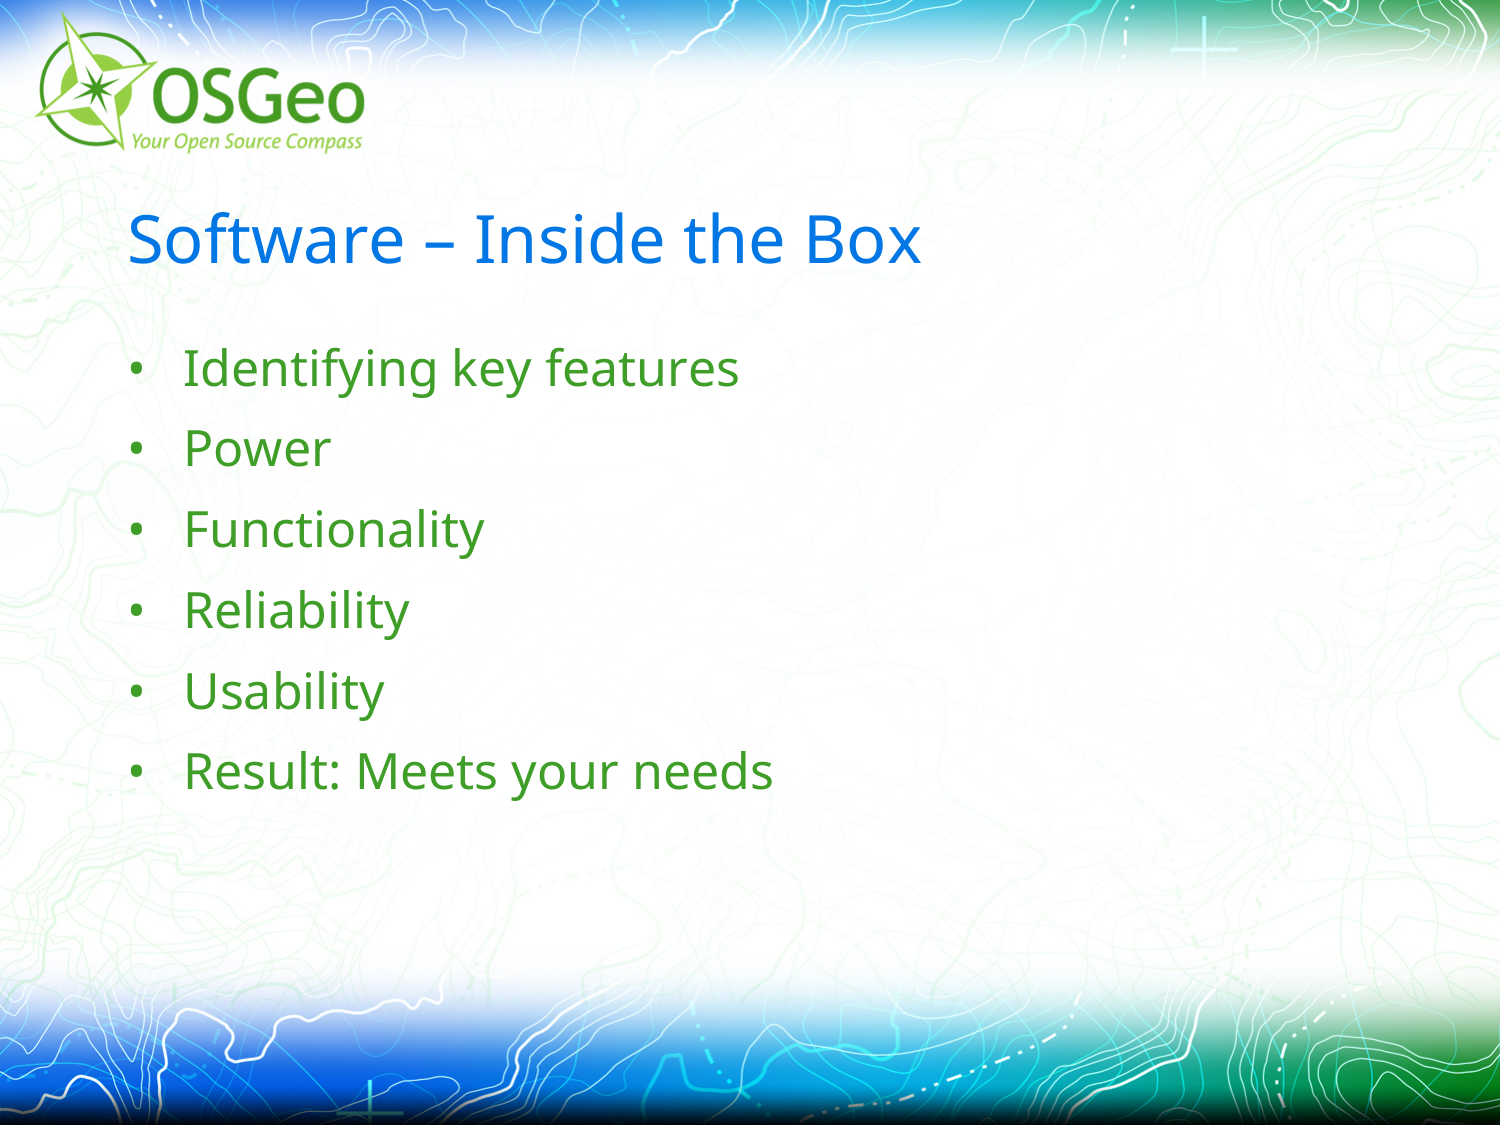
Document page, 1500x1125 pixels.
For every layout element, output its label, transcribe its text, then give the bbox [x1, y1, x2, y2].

picture [0, 0, 1500, 1125]
list Identifying key features Power Functionality Reliability Usability Result: Meets your needs [112, 324, 1388, 1068]
title Software – Inside the Box [112, 187, 1388, 288]
